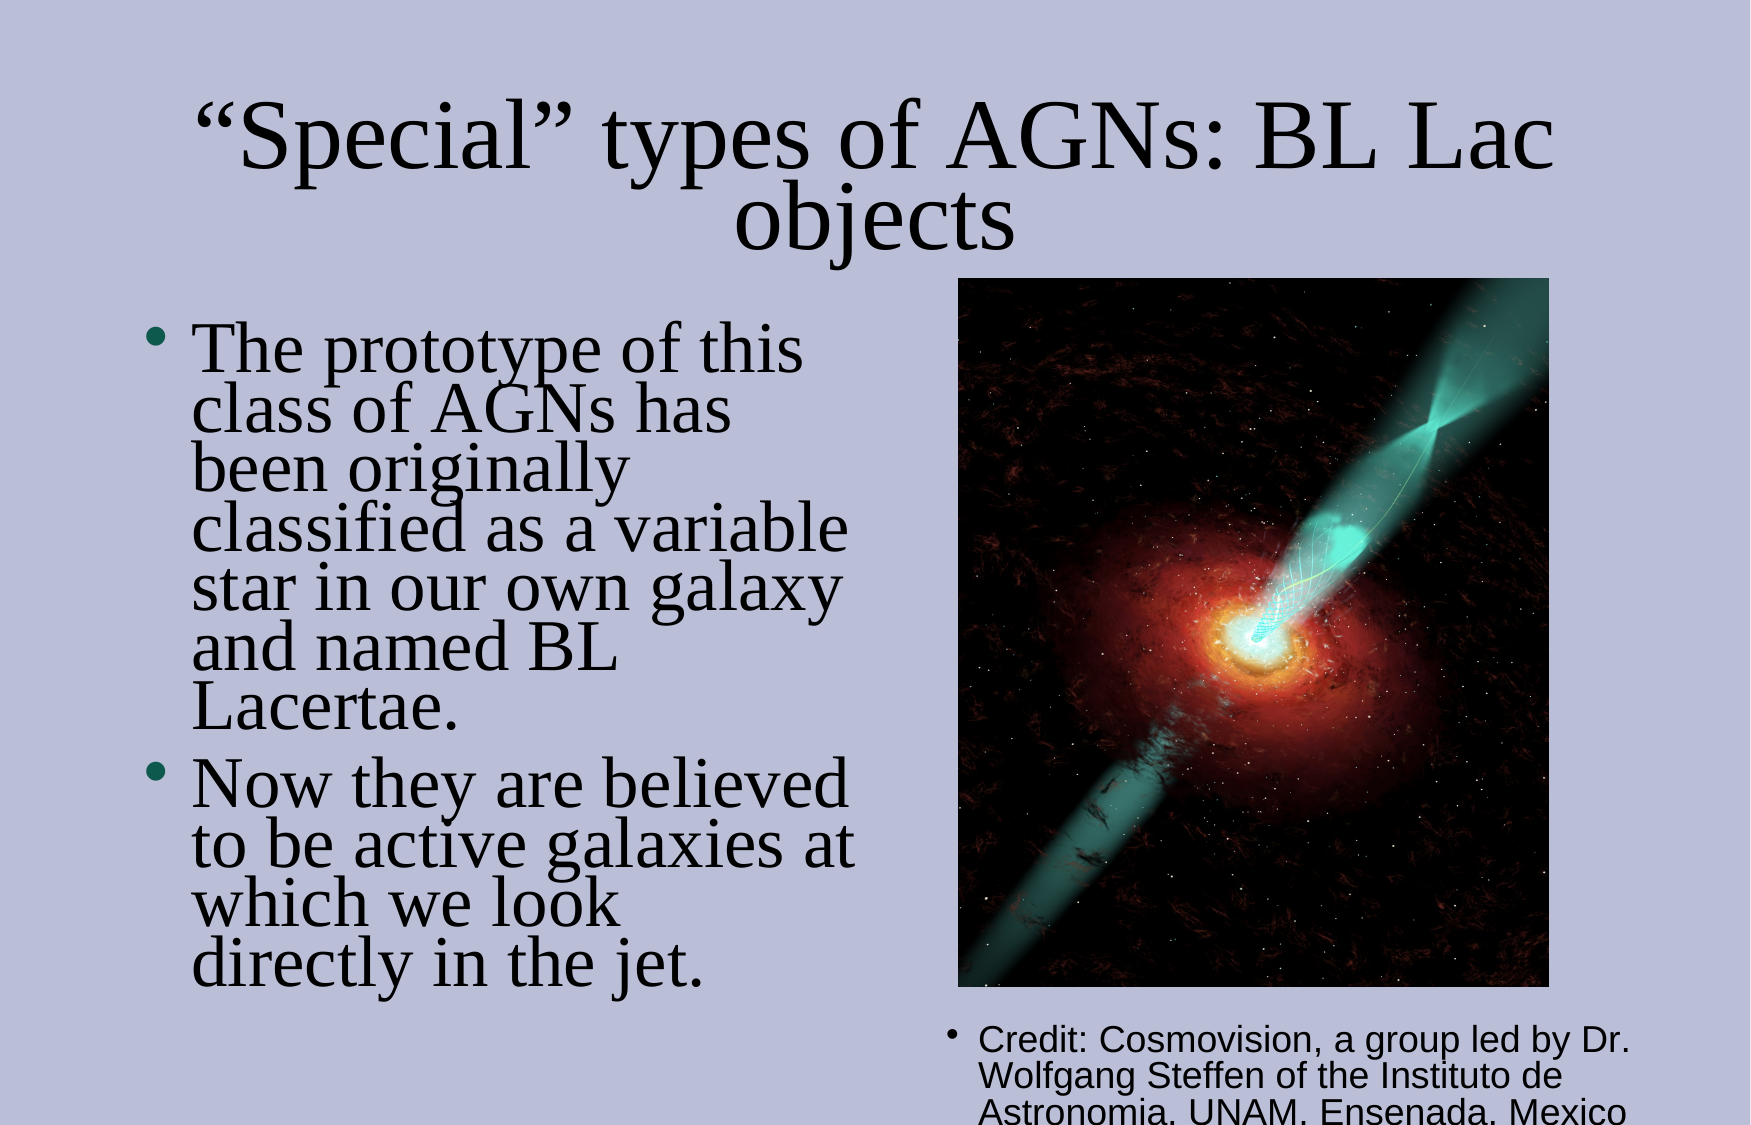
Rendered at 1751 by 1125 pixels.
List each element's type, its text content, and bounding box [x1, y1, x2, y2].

text_box Credit: Cosmovision, a group led by Dr. Wolfgang Steffen of the Instituto de Astronomia, UNAM, Ensenada, Mexico [912, 1015, 1722, 1123]
picture [958, 278, 1549, 987]
title “Special” types of AGNs: BL Lac objects [128, 82, 1623, 270]
list The prototype of this class of AGNs has been originally classified as a variable star in our own galaxy and named BL Lacertae. Now they are believed to be active galaxies at which we look directly in the jet. [128, 312, 858, 1070]
